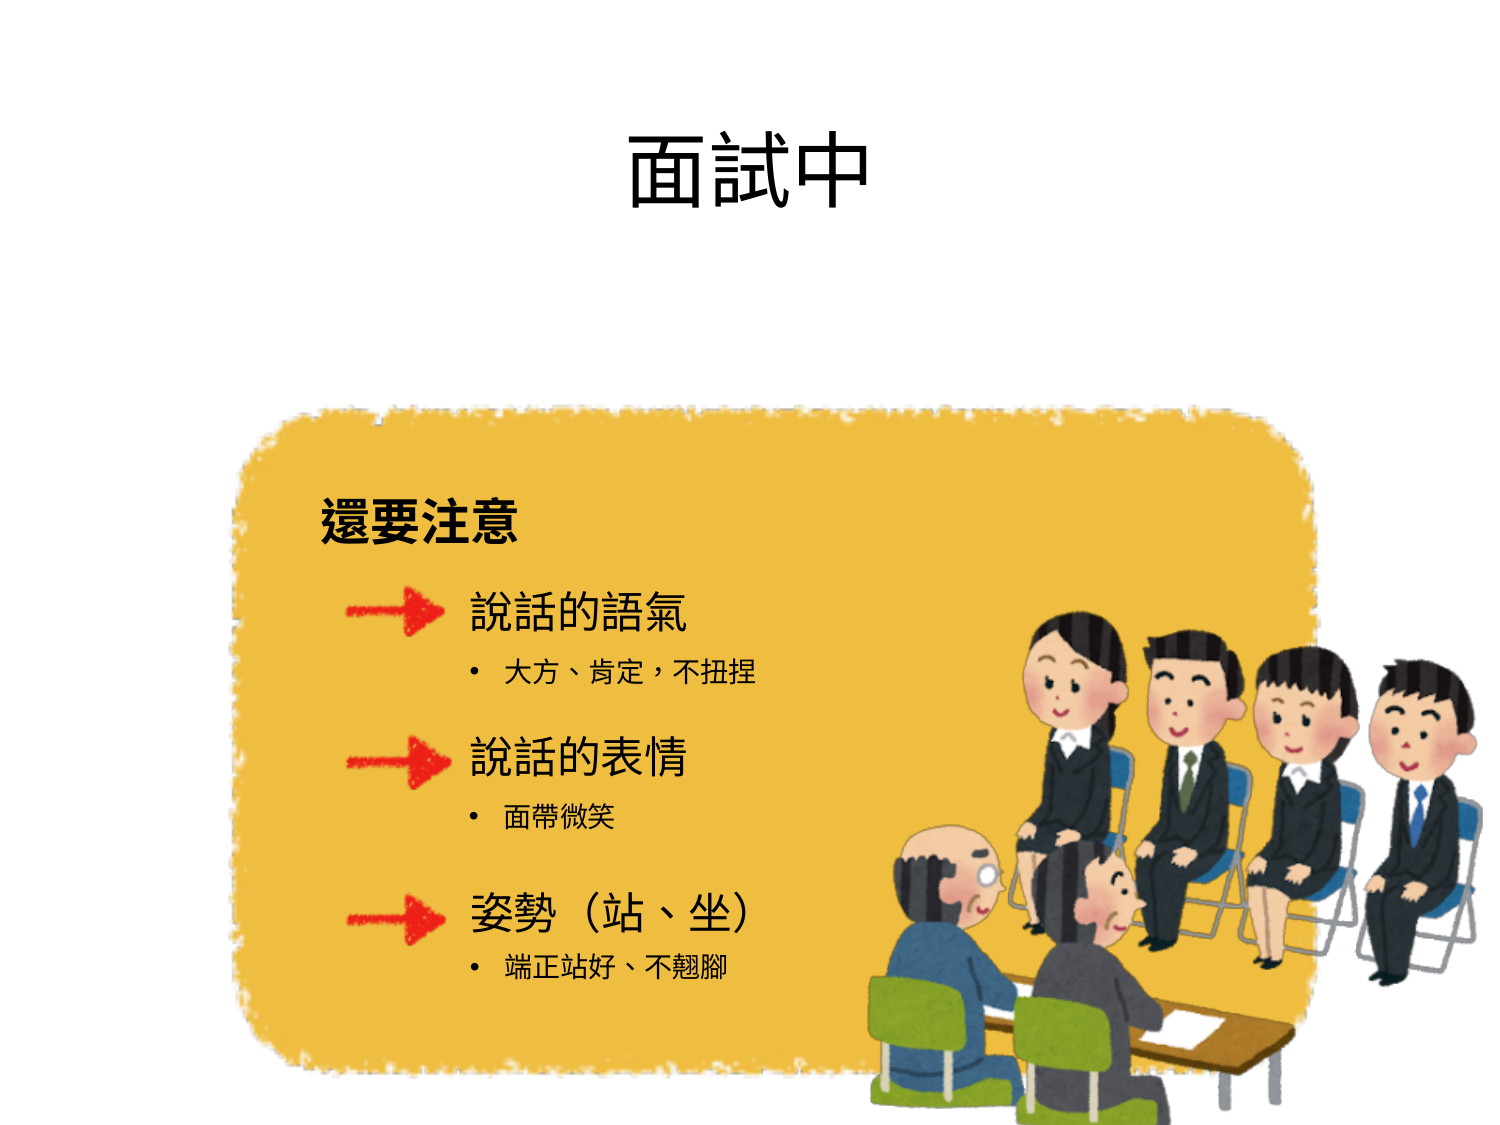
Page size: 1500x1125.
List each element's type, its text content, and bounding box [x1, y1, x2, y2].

text_box 大方、肯定，不扭捏 [454, 646, 772, 696]
text_box 姿勢（站、坐） [455, 878, 792, 946]
text_box 還要注意 [306, 483, 536, 559]
text_box 說話的表情 [454, 722, 704, 790]
picture [227, 403, 1494, 1125]
title 面試中 [103, 59, 1397, 278]
text_box 面帶微笑 [454, 791, 631, 841]
text_box 說話的語氣 [454, 577, 704, 645]
text_box 端正站好、不翹腳 [454, 942, 744, 991]
